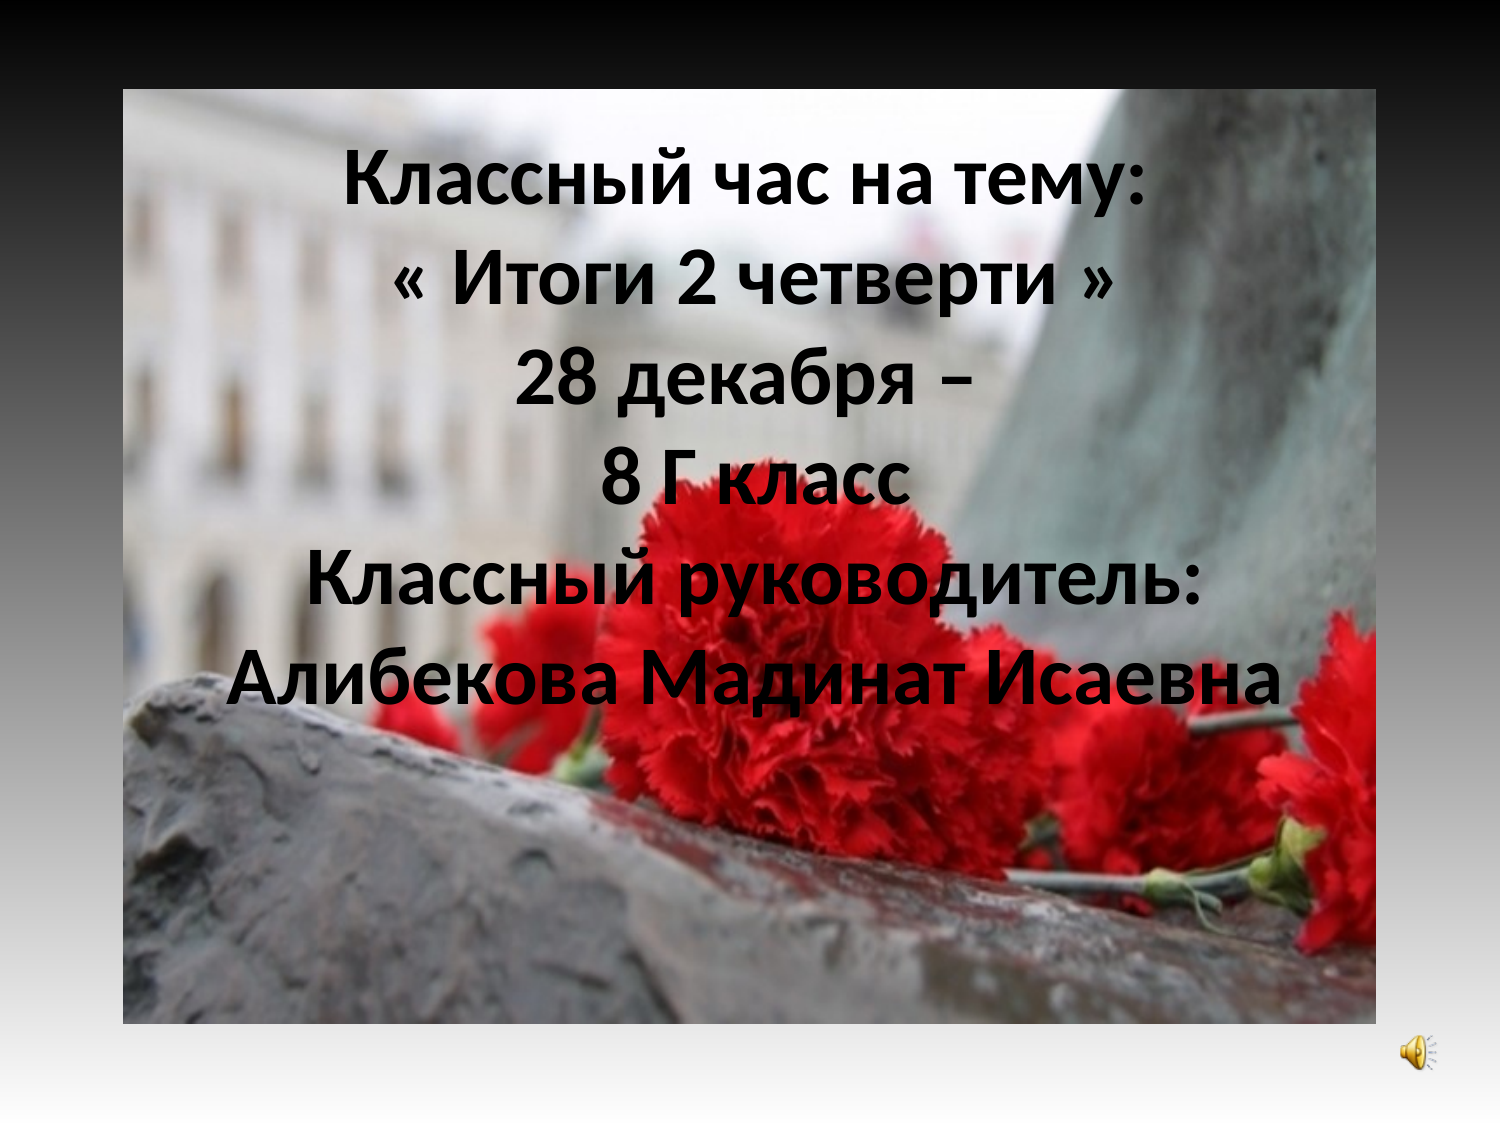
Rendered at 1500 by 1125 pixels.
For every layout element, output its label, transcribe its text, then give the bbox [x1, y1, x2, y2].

text_box Классный час на тему: « Итоги 2 четверти » 28 декабря – 8 Г класс Классный руководитель: Алибекова Мадинат Исаевна [159, 113, 1353, 729]
picture [123, 89, 1376, 1024]
picture [1399, 1034, 1440, 1076]
